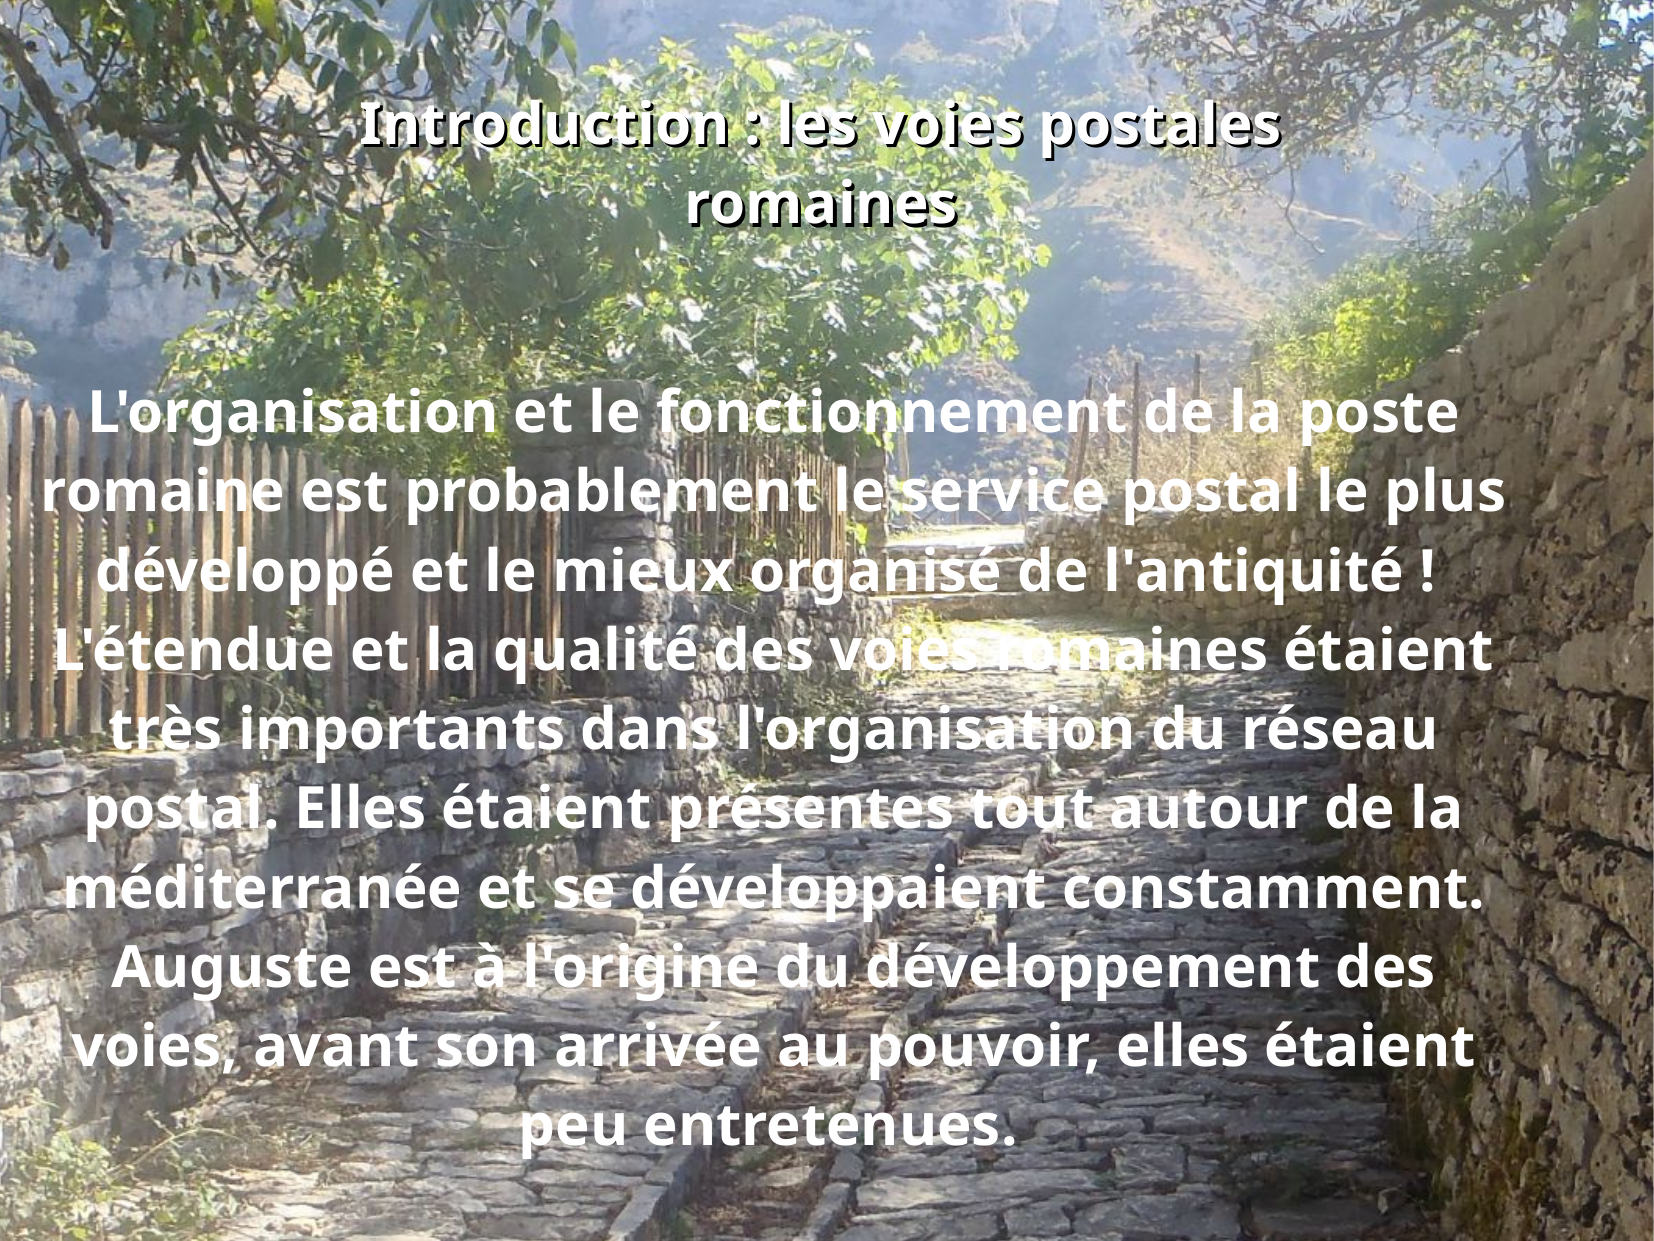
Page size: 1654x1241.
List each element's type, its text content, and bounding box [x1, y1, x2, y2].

picture [0, 0, 1654, 1241]
text_box L'organisation et le fonctionnement de la poste romaine est probablement le service postal le plus développé et le mieux organisé de l'antiquité ! L'étendue et la qualité des voies romaines étaient très importants dans l'organisation du réseau postal. Elles étaient présentes tout autour de la méditerranée et se développaient constamment. Auguste est à l'origine du développement des voies, avant son arrivée au pouvoir, elles étaient peu entretenues. [23, 362, 1524, 1170]
text_box Introduction : les voies postales romaines [200, 75, 1441, 189]
